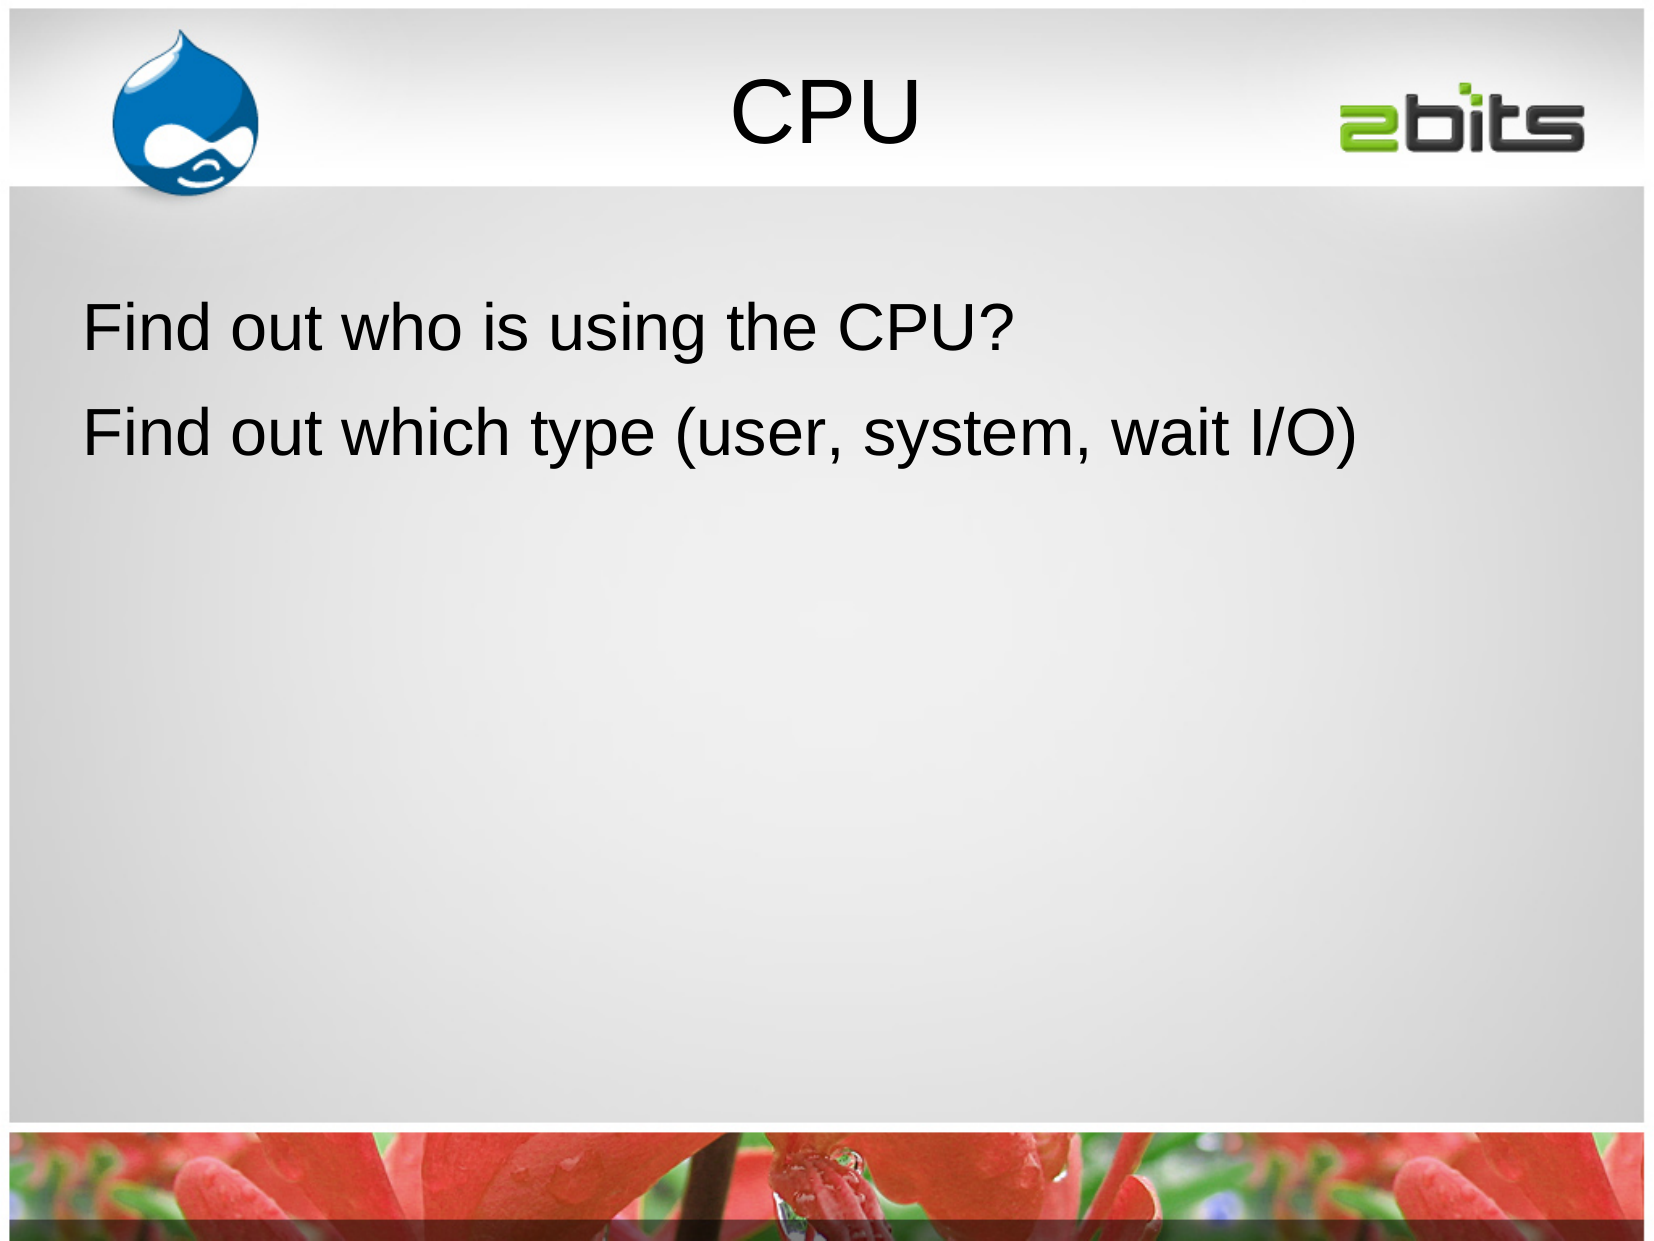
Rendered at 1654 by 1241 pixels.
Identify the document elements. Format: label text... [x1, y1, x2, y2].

title CPU [82, 8, 1571, 216]
picture [0, 0, 1654, 1241]
list Find out who is using the CPU? Find out which type (user, system, wait I/O) [82, 290, 1571, 1109]
